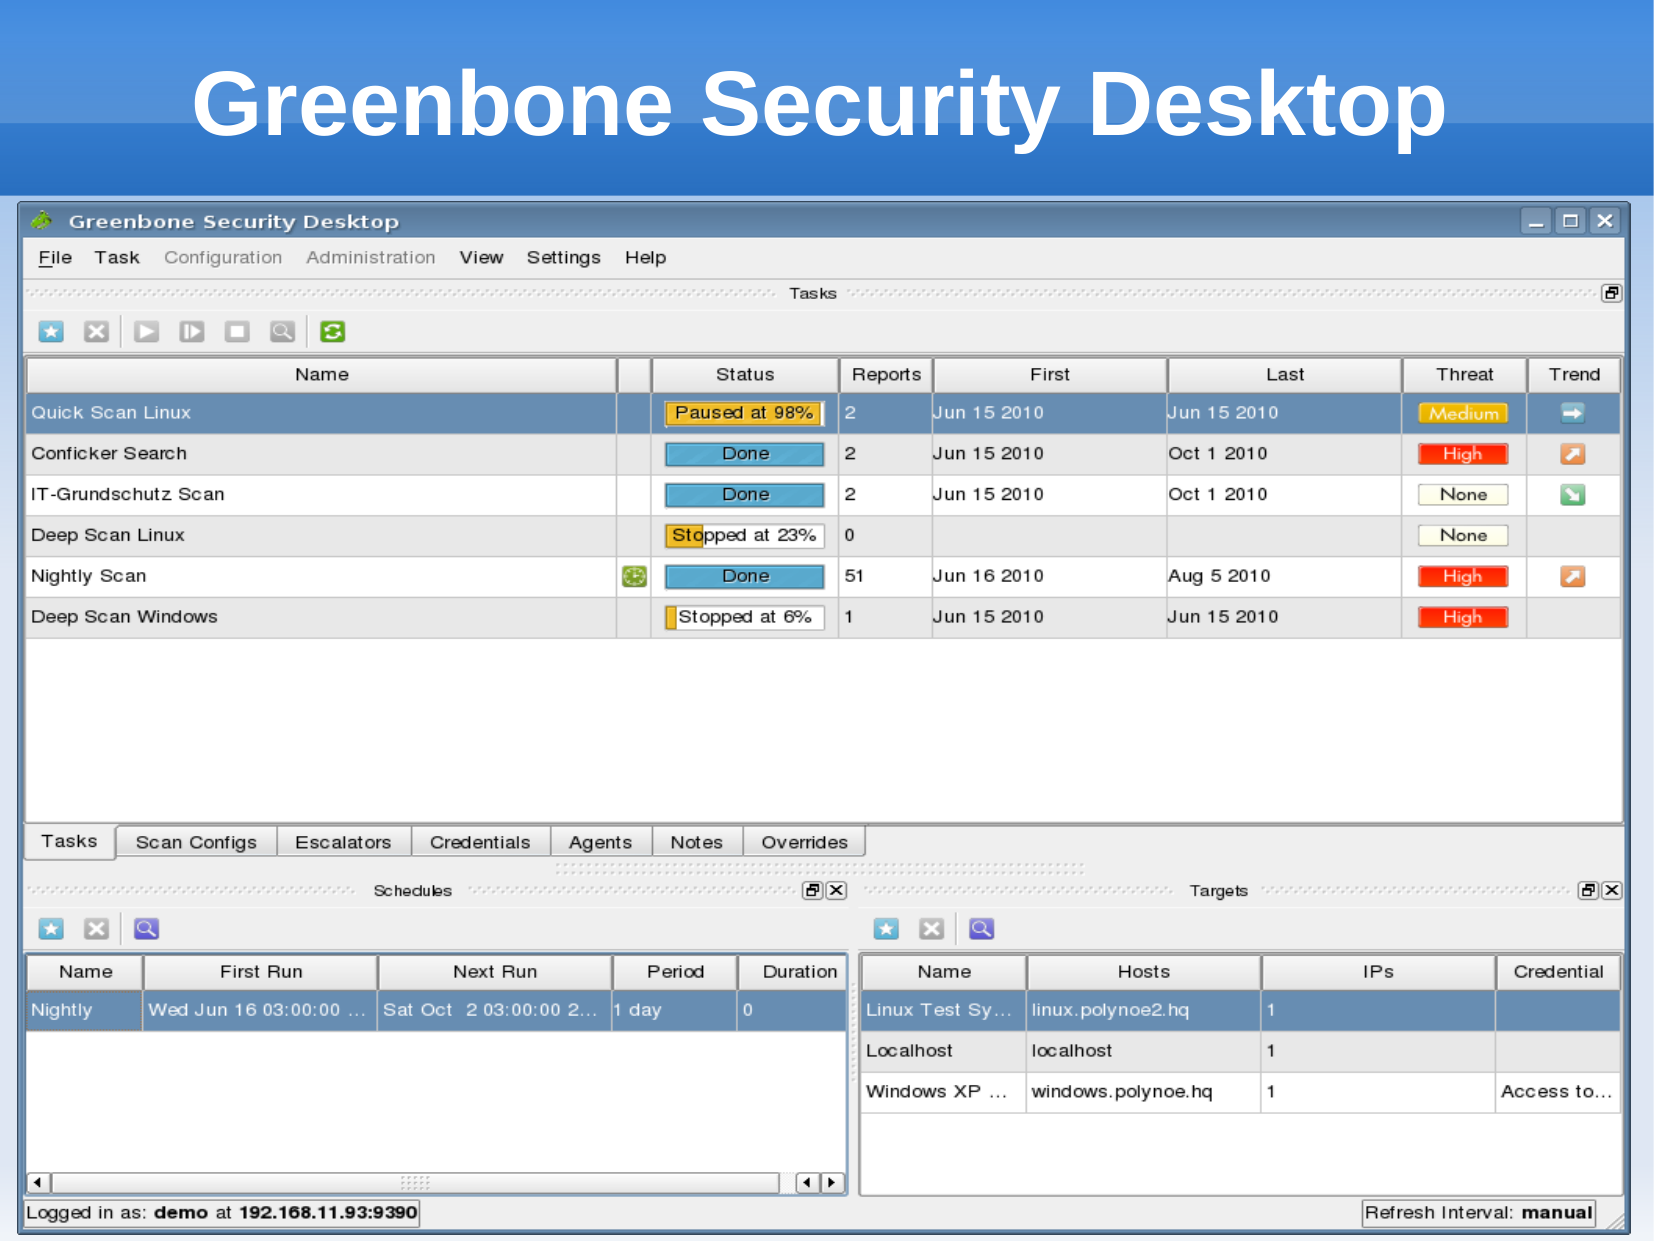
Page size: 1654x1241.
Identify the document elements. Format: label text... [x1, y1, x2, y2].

title Greenbone Security Desktop [76, 0, 1565, 201]
picture [0, 0, 1654, 1241]
